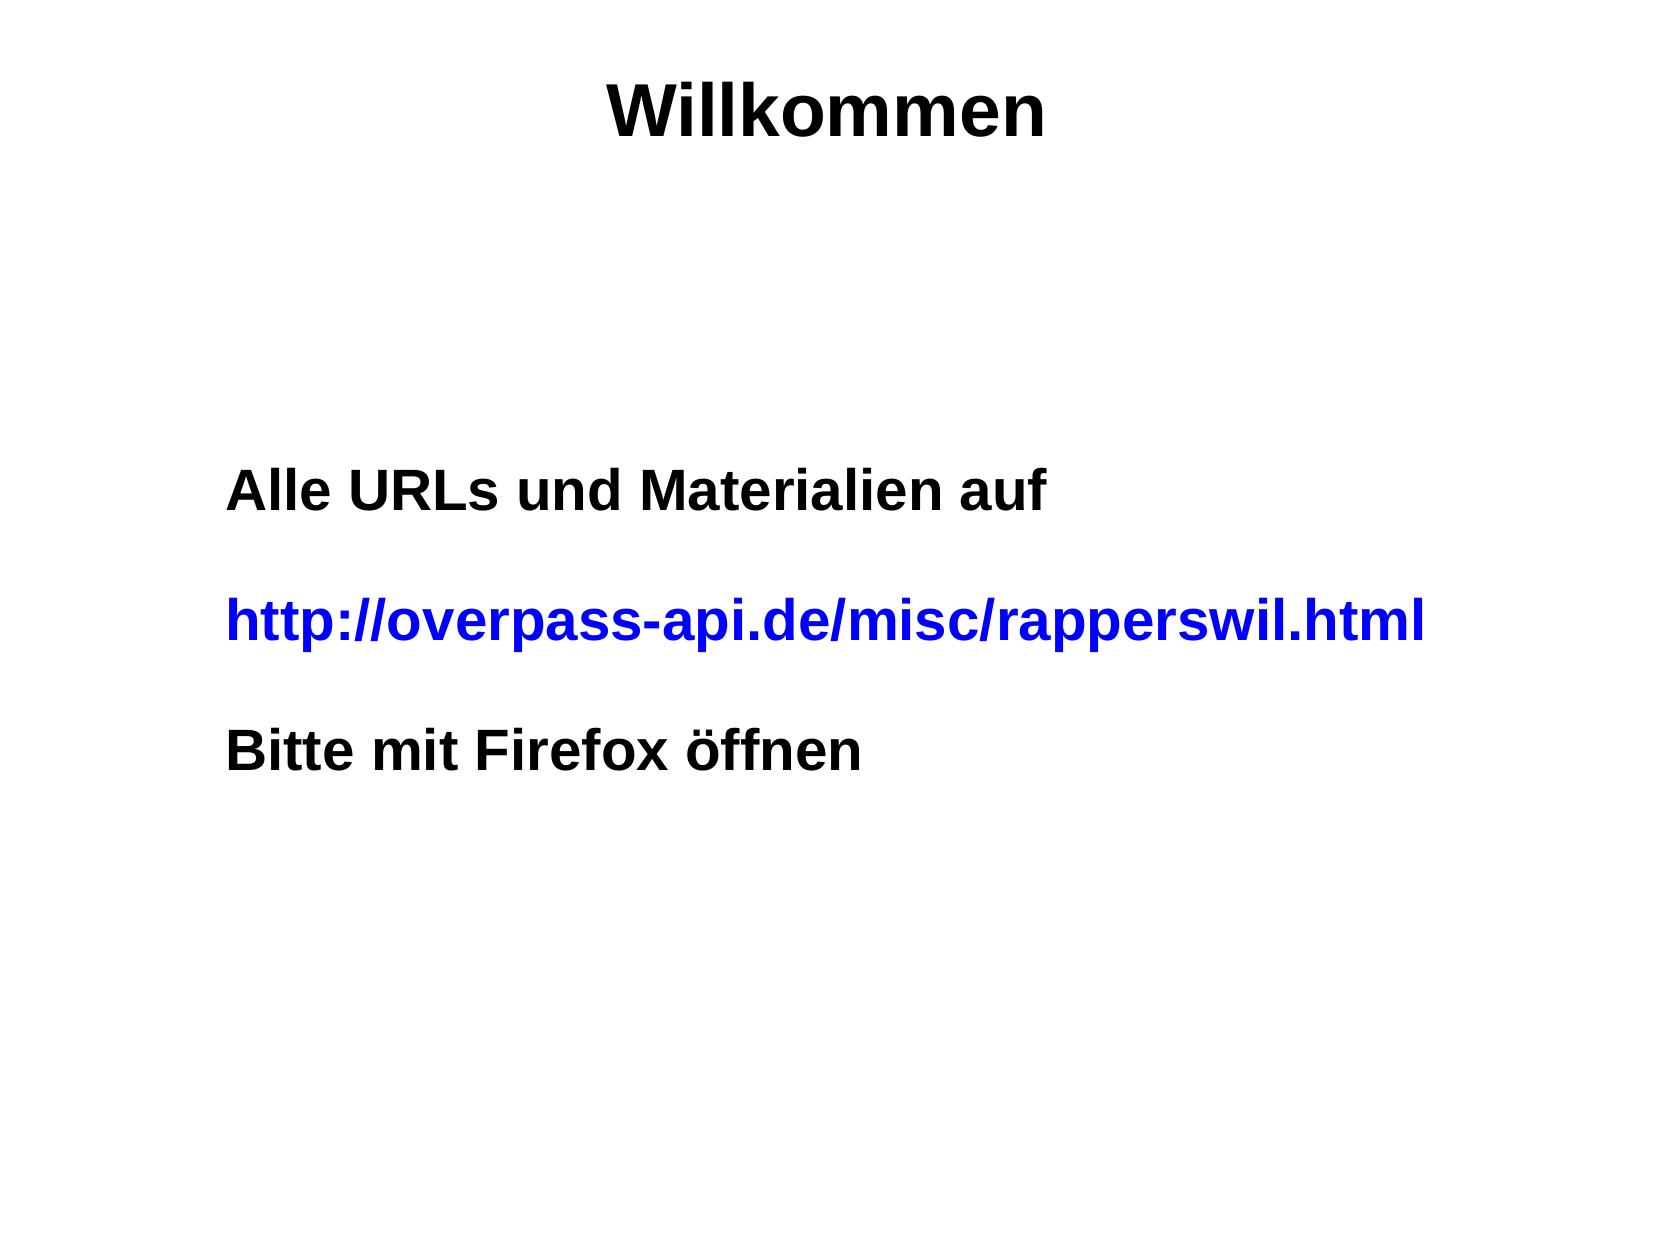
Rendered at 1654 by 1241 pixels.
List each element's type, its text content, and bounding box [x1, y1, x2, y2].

text_box Willkommen [591, 61, 1063, 160]
text_box Alle URLs und Materialien auf http://overpass-api.de/misc/rapperswil.html Bitte mit Firefox öffnen [210, 450, 1444, 791]
